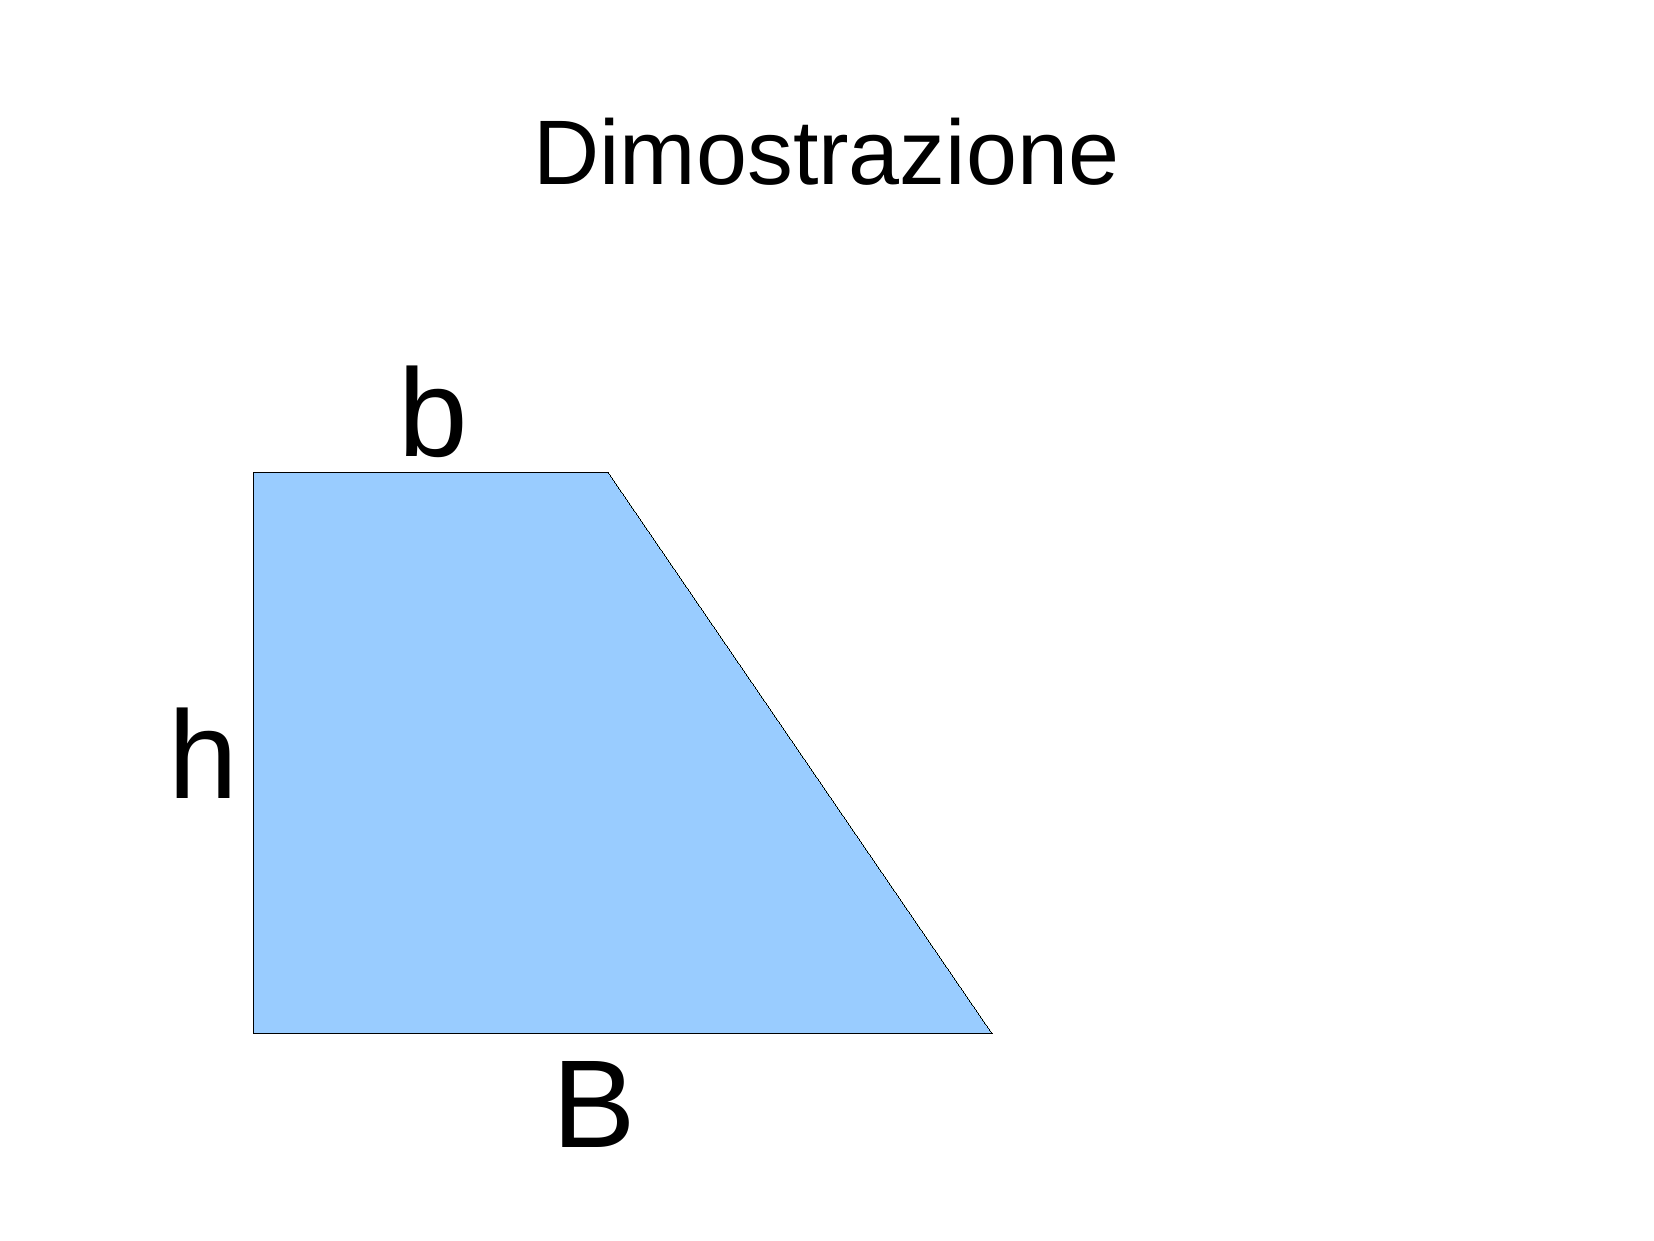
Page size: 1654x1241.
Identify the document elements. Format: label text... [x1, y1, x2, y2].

text_box b [383, 335, 503, 491]
text_box h [153, 678, 273, 833]
text_box B [537, 1026, 657, 1182]
title Dimostrazione [82, 56, 1571, 250]
text_box [253, 472, 993, 1034]
